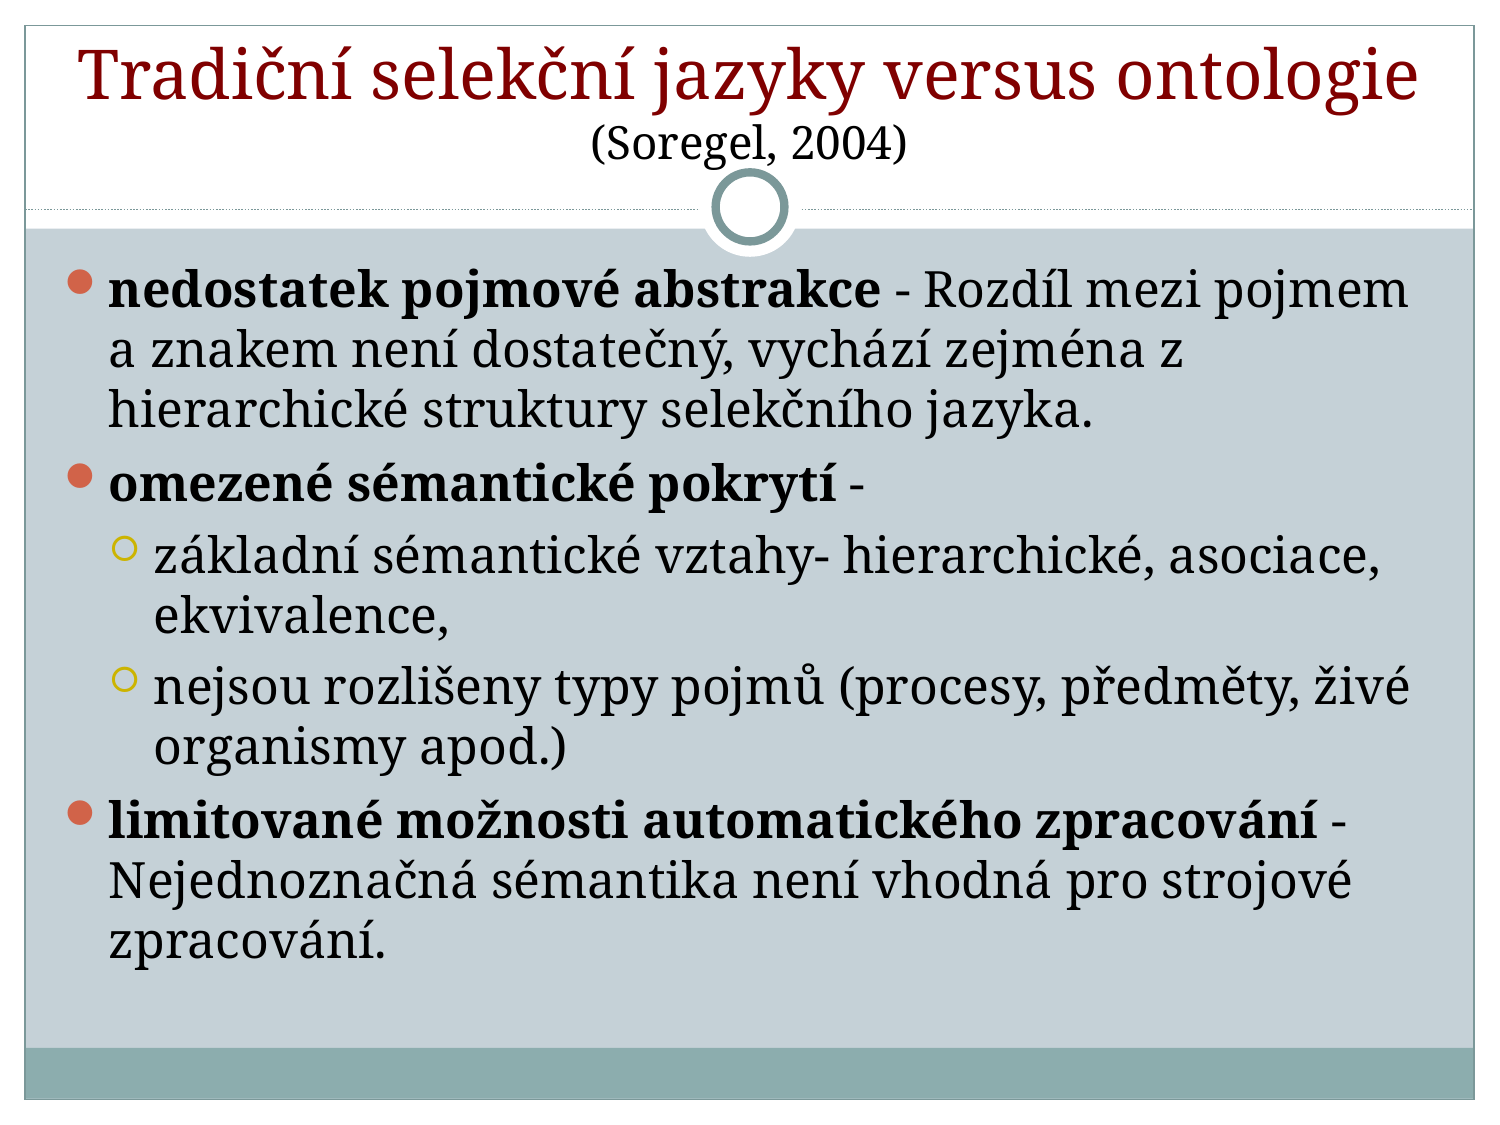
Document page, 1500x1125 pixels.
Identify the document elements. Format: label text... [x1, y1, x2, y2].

list nedostatek pojmové abstrakce - Rozdíl mezi pojmem a znakem není dostatečný, vychází zejména z hierarchické struktury selekčního jazyka. omezené sémantické pokrytí - základní sémantické vztahy- hierarchické, asociace, ekvivalence, nejsou rozlišeny typy pojmů (procesy, předměty, živé organismy apod.) limitované možnosti automatického zpracování - Nejednoznačná sémantika není vhodná pro strojové zpracování. [49, 249, 1450, 1020]
title Tradiční selekční jazyky versus ontologie (Soregel, 2004) [49, 23, 1450, 177]
